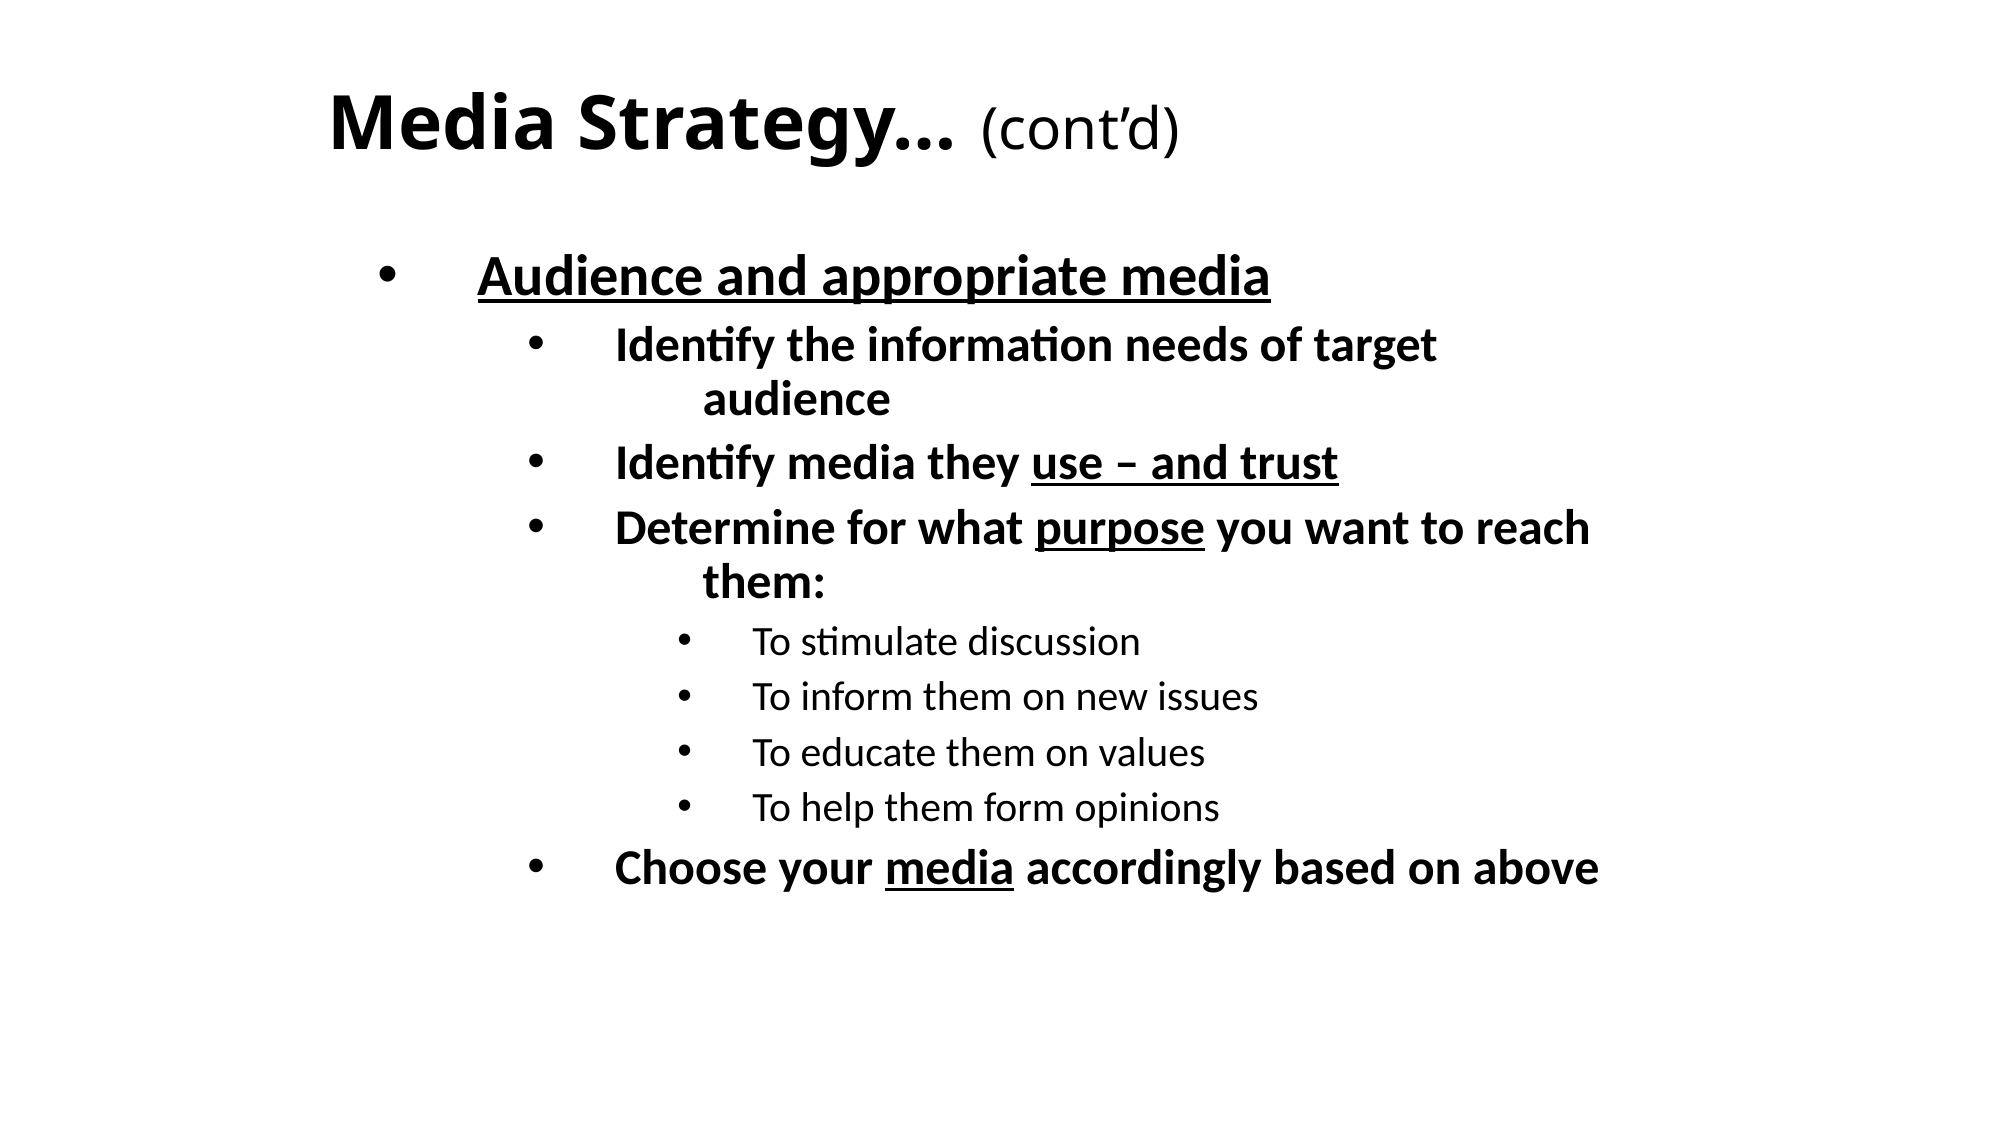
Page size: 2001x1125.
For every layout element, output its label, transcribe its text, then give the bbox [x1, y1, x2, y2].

list Audience and appropriate media Identify the information needs of target audience Identify media they use – and trust Determine for what purpose you want to reach them: To stimulate discussion To inform them on new issues To educate them on values To help them form opinions Choose your media accordingly based on above [362, 237, 1638, 913]
title Media Strategy… (cont’d) [312, 51, 1588, 188]
